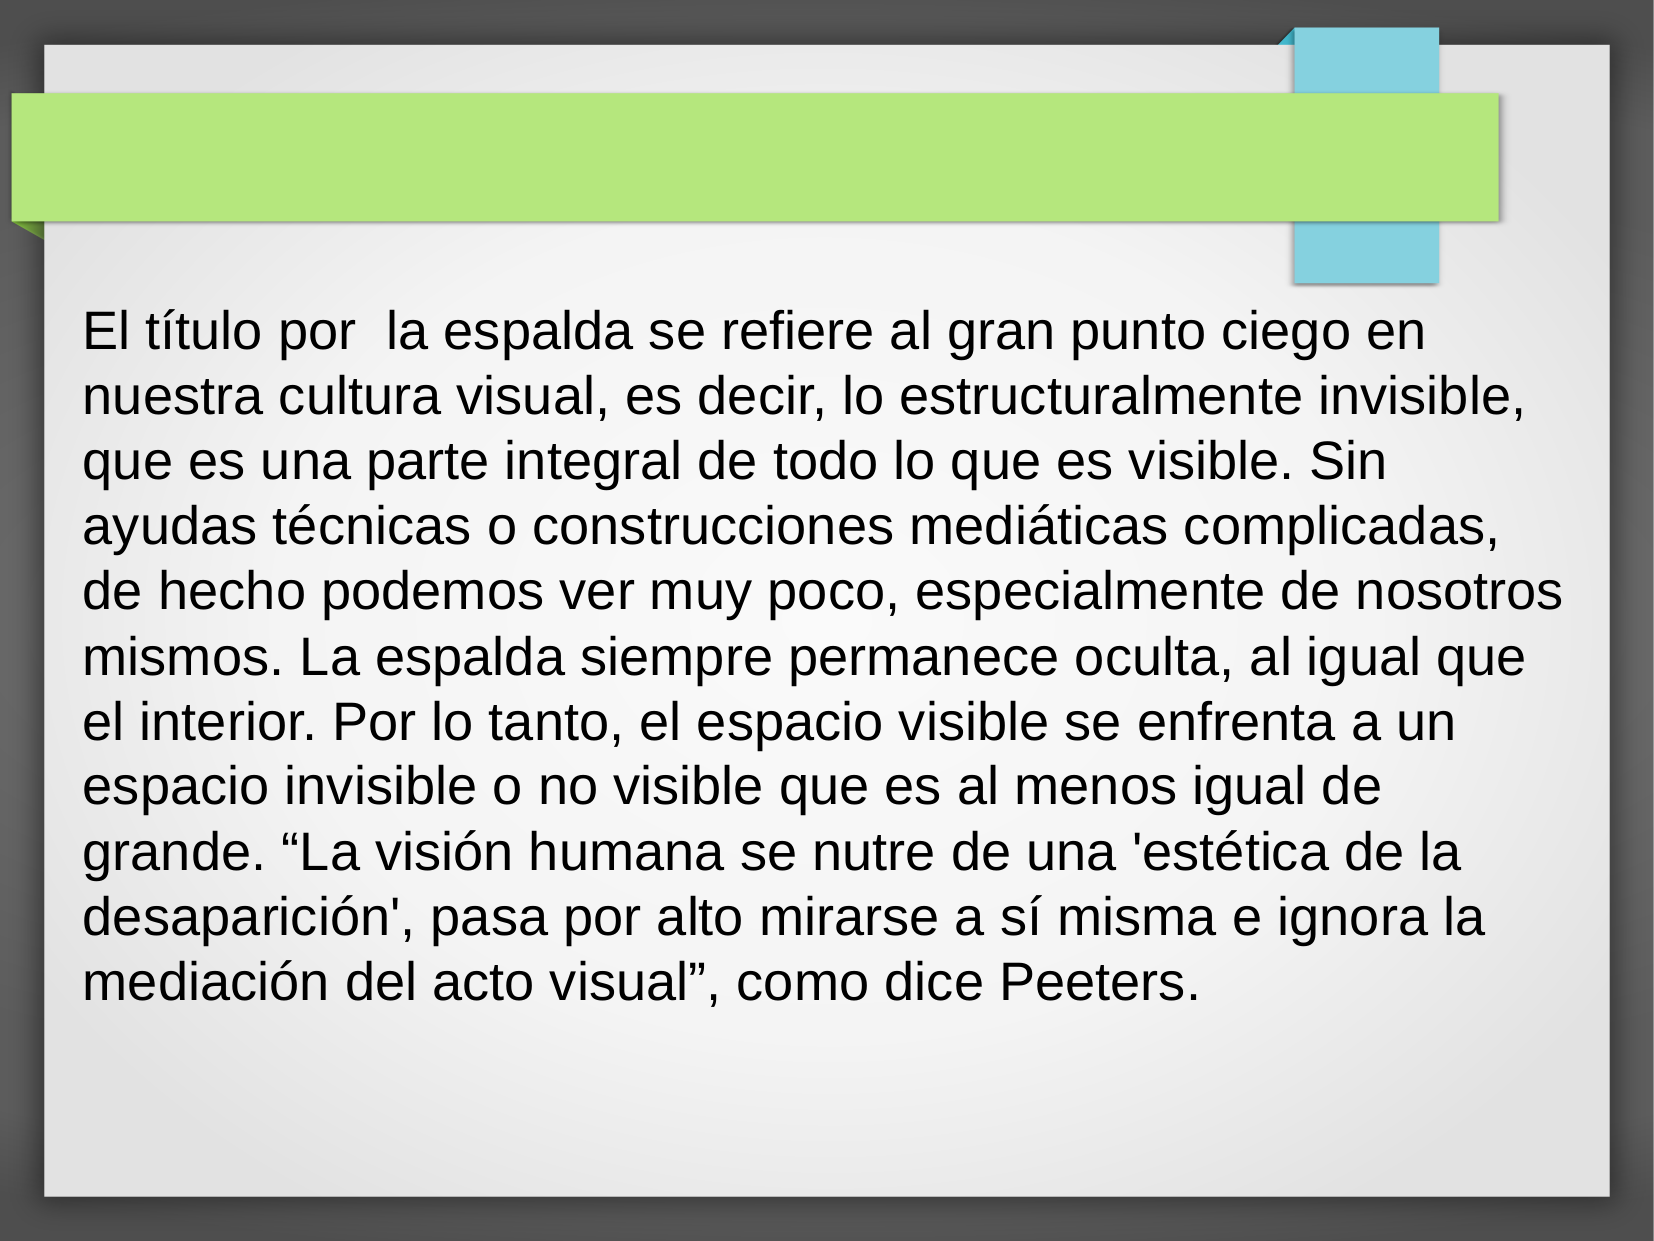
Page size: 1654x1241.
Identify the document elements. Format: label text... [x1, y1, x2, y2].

list El título por la espalda se refiere al gran punto ciego en nuestra cultura visual, es decir, lo estructuralmente invisible, que es una parte integral de todo lo que es visible. Sin ayudas técnicas o construcciones mediáticas complicadas, de hecho podemos ver muy poco, especialmente de nosotros mismos. La espalda siempre permanece oculta, al igual que el interior. Por lo tanto, el espacio visible se enfrenta a un espacio invisible o no visible que es al menos igual de grande. “La visión humana se nutre de una 'estética de la desaparición', pasa por alto mirarse a sí misma e ignora la mediación del acto visual”, como dice Peeters. [82, 295, 1571, 1015]
